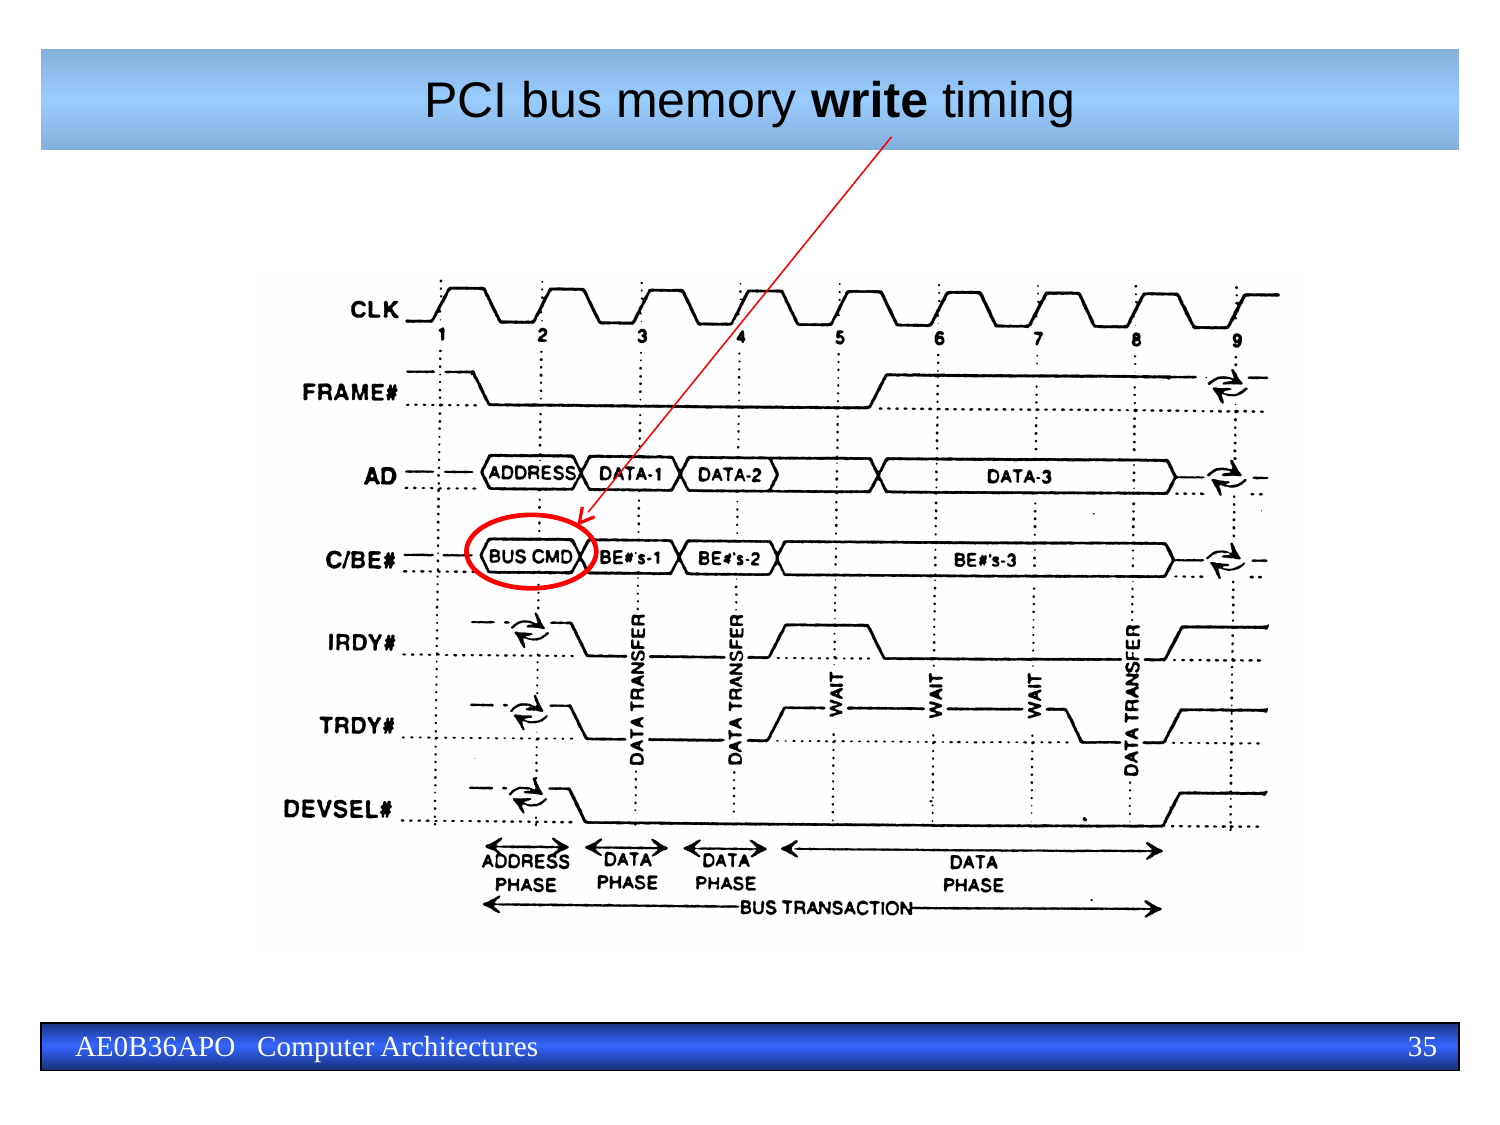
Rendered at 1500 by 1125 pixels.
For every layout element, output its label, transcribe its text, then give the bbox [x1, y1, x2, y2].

title PCI bus memory write timing [41, 49, 1459, 150]
picture [260, 274, 1300, 950]
